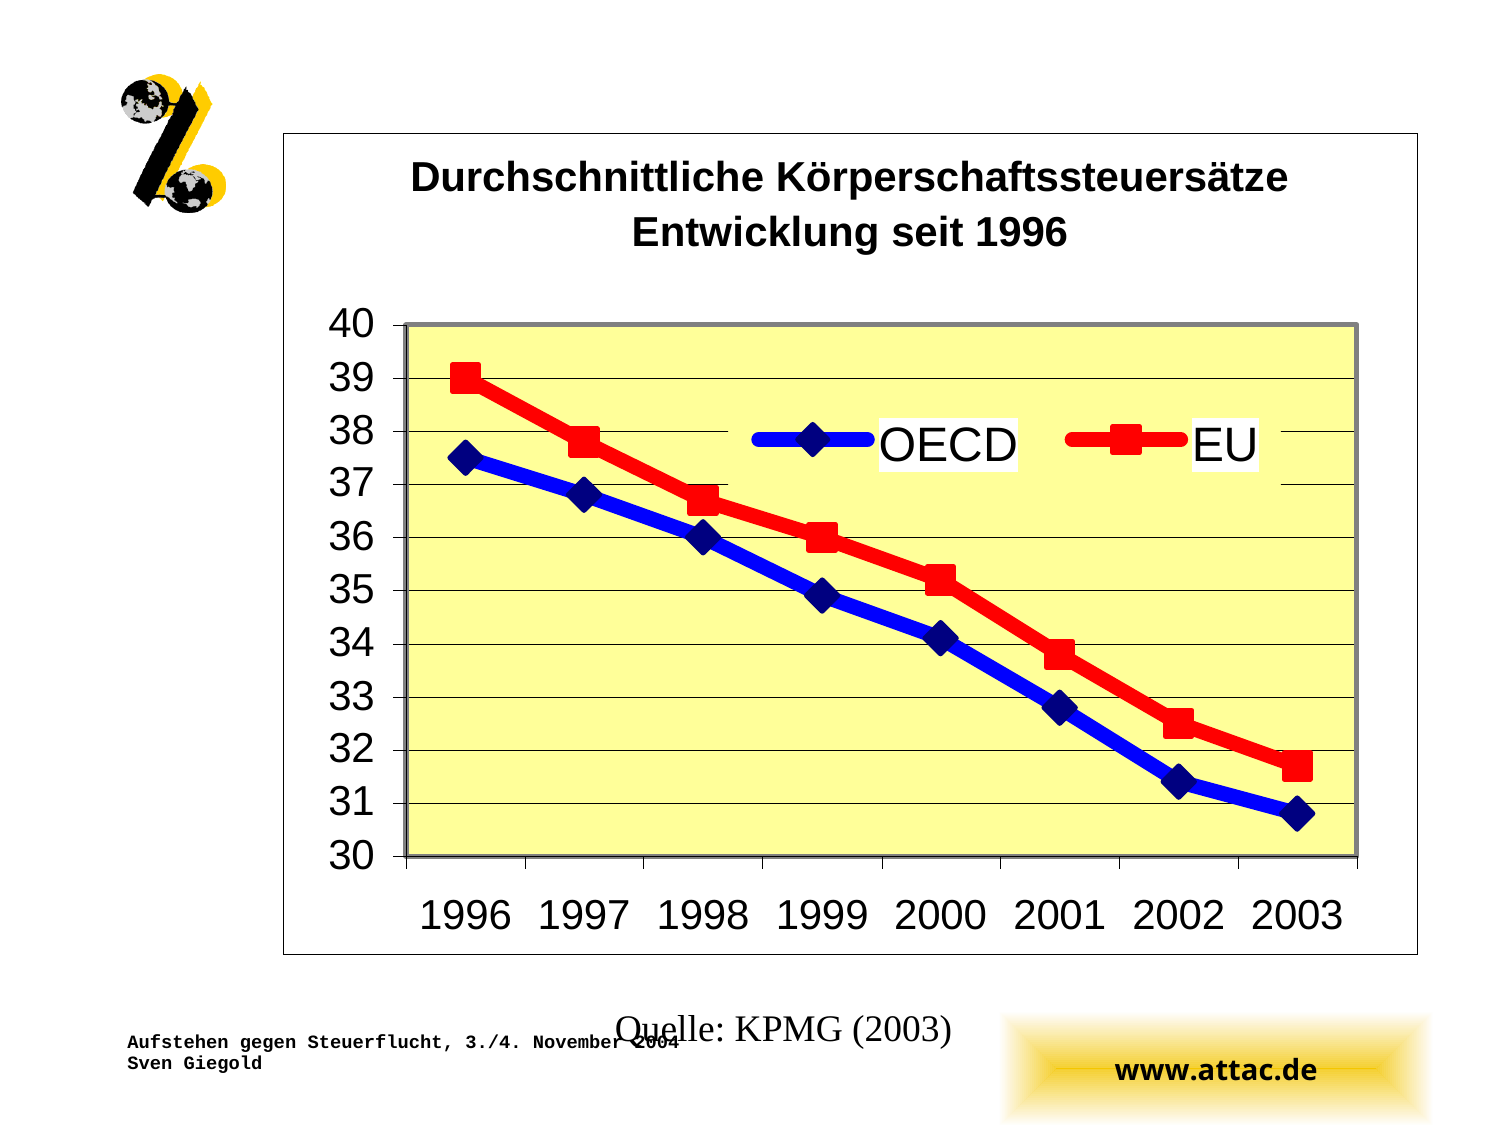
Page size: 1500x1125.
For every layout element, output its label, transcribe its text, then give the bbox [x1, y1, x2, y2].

picture [121, 74, 226, 213]
chart [262, 112, 1438, 974]
text_box Quelle: KPMG (2003) [599, 999, 1000, 1057]
